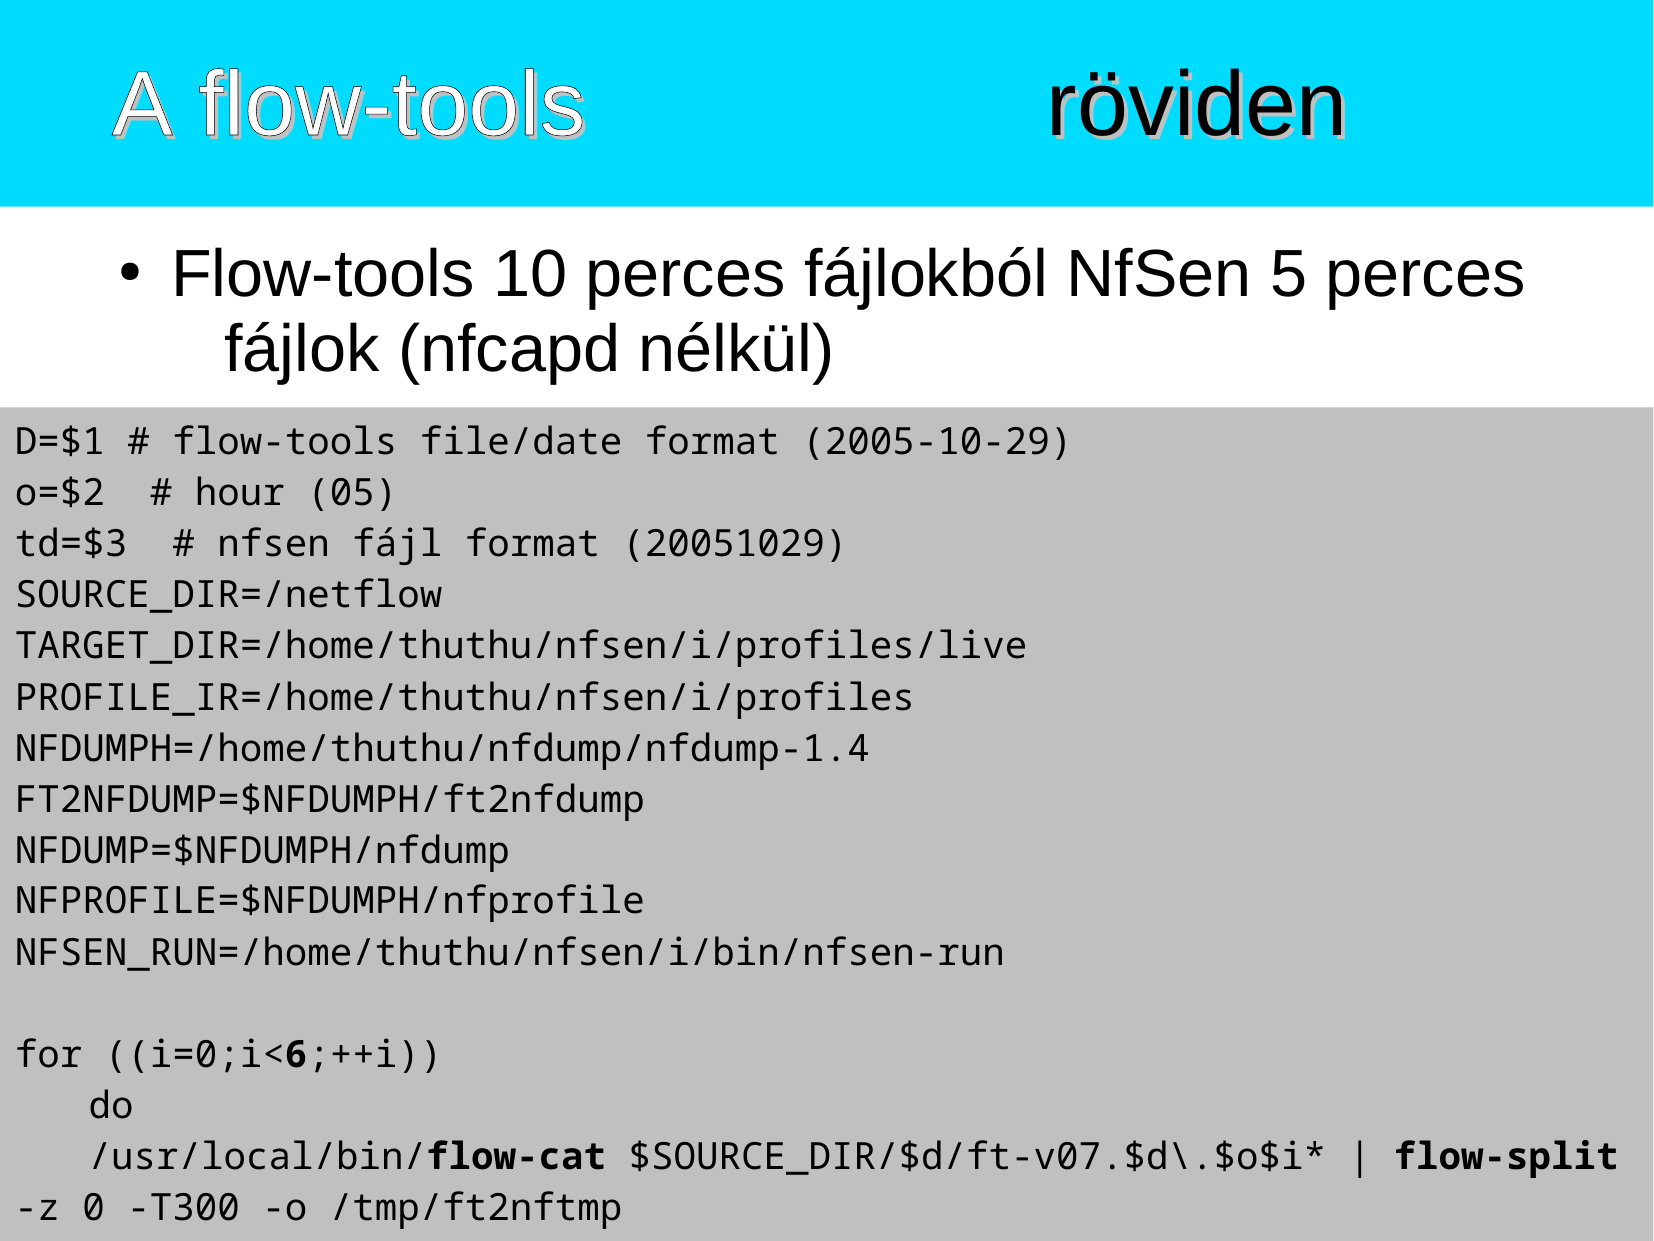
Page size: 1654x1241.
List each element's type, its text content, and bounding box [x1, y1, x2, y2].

title A flow-tools röviden [0, 0, 1654, 207]
list Flow-tools 10 perces fájlokból NfSen 5 perces fájlok (nfcapd nélkül) [82, 236, 1571, 407]
text_box D=$1 # flow-tools file/date format (2005-10-29) o=$2 # hour (05) td=$3 # nfsen fájl format (20051029) SOURCE_DIR=/netflow TARGET_DIR=/home/thuthu/nfsen/i/profiles/live PROFILE_IR=/home/thuthu/nfsen/i/profiles NFDUMPH=/home/thuthu/nfdump/nfdump-1.4 FT2NFDUMP=$NFDUMPH/ft2nfdump NFDUMP=$NFDUMPH/nfdump NFPROFILE=$NFDUMPH/nfprofile NFSEN_RUN=/home/thuthu/nfsen/i/bin/nfsen-run for ((i=0;i<6;++i)) do /usr/local/bin/flow-cat $SOURCE_DIR/$d/ft-v07.$d\.$o$i* | flow-split -z 0 -T300 -o /tmp/ft2nftmp $FT2NFDUMP -r /tmp/ft2nftmp.0 | $NFDUMP -w $TARGET_DIR/upstream1/nfcapd.$td$o$i\0 'src net 152.66.0.0/16' [0, 407, 1654, 1205]
